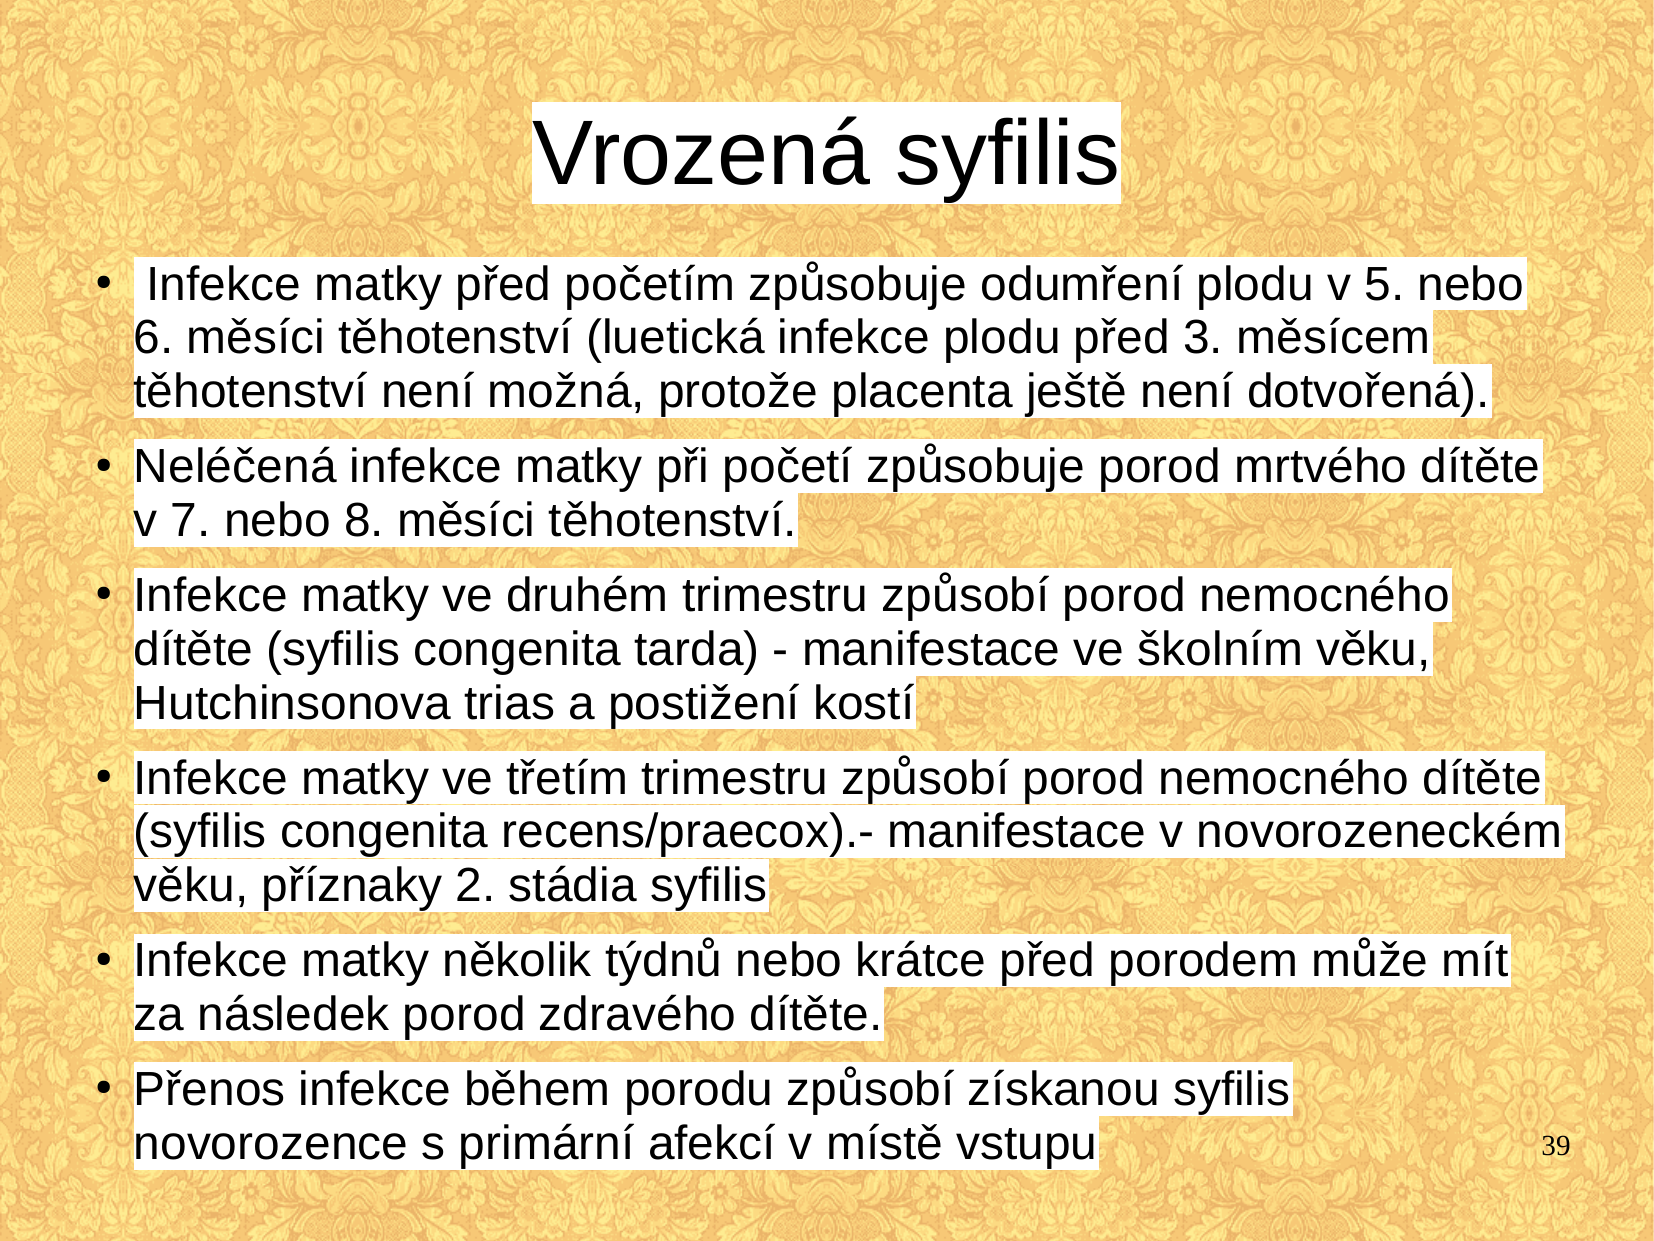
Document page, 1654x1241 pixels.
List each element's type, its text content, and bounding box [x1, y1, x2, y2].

picture [0, 0, 1654, 1241]
list Infekce matky před početím způsobuje odumření plodu v 5. nebo 6. měsíci těhotenství (luetická infekce plodu před 3. měsícem těhotenství není možná, protože placenta ještě není dotvořená). Neléčená infekce matky při početí způsobuje porod mrtvého dítěte v 7. nebo 8. měsíci těhotenství. Infekce matky ve druhém trimestru způsobí porod nemocného dítěte (syfilis congenita tarda) - manifestace ve školním věku, Hutchinsonova trias a postižení kostí Infekce matky ve třetím trimestru způsobí porod nemocného dítěte (syfilis congenita recens/praecox).- manifestace v novorozeneckém věku, příznaky 2. stádia syfilis Infekce matky několik týdnů nebo krátce před porodem může mít za následek porod zdravého dítěte. Přenos infekce během porodu způsobí získanou syfilis novorozence s primární afekcí v místě vstupu [82, 256, 1571, 1182]
title Vrozená syfilis [82, 49, 1571, 256]
